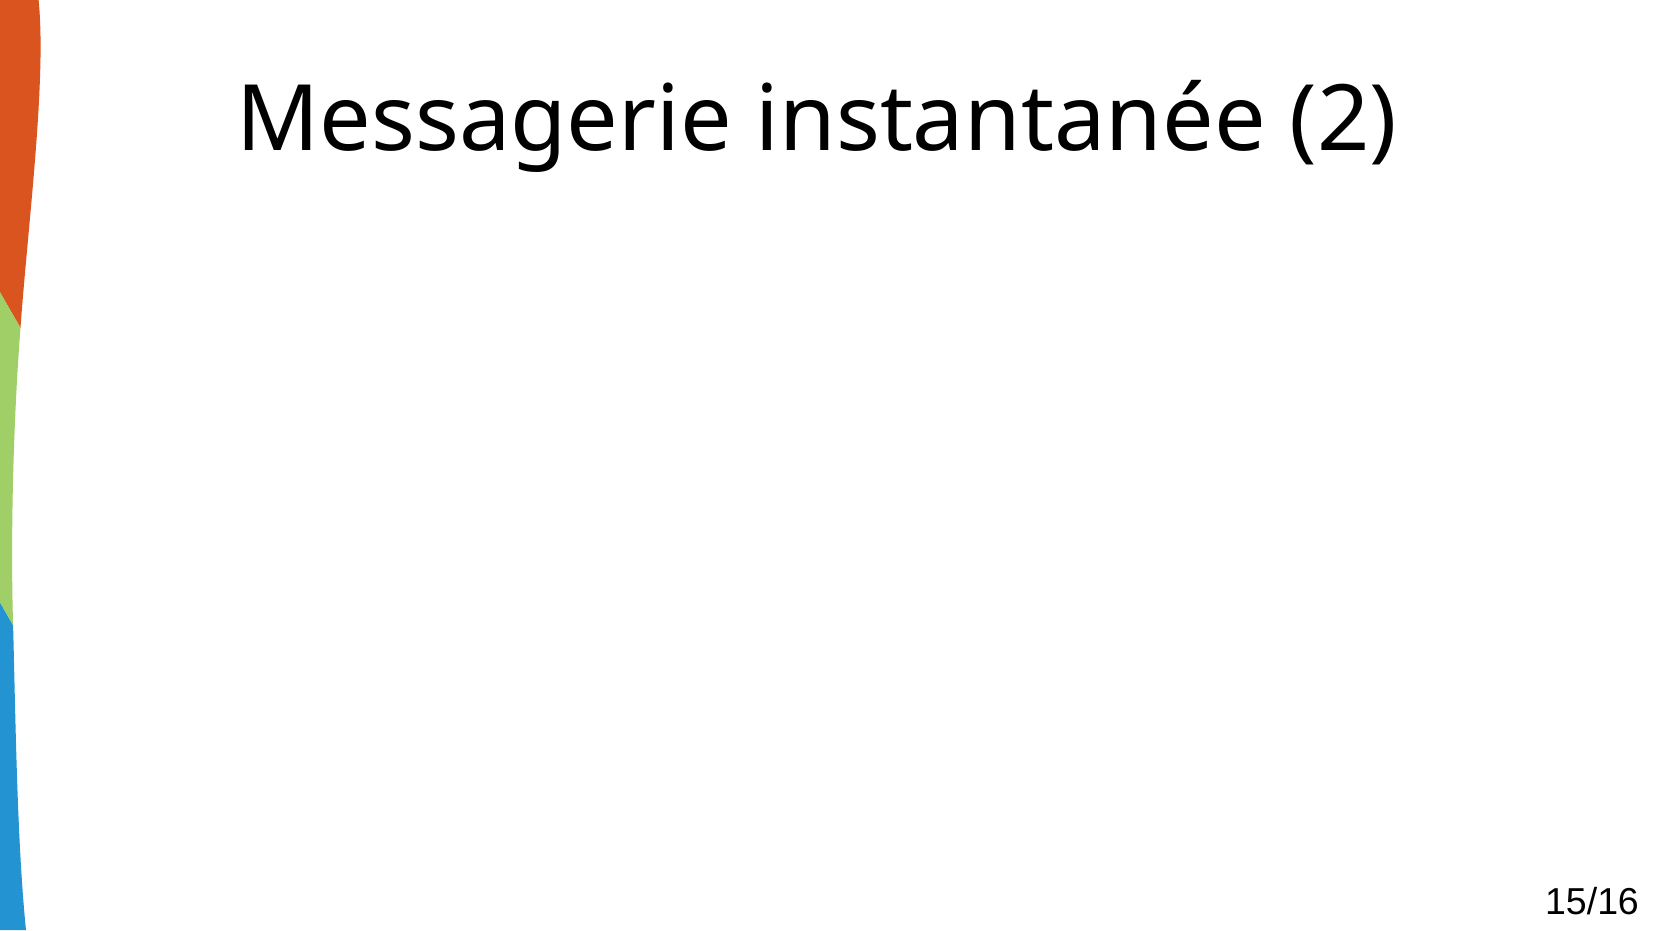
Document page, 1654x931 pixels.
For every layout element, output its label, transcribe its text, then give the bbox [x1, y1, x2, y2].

title Messagerie instantanée (2) [104, 37, 1530, 193]
